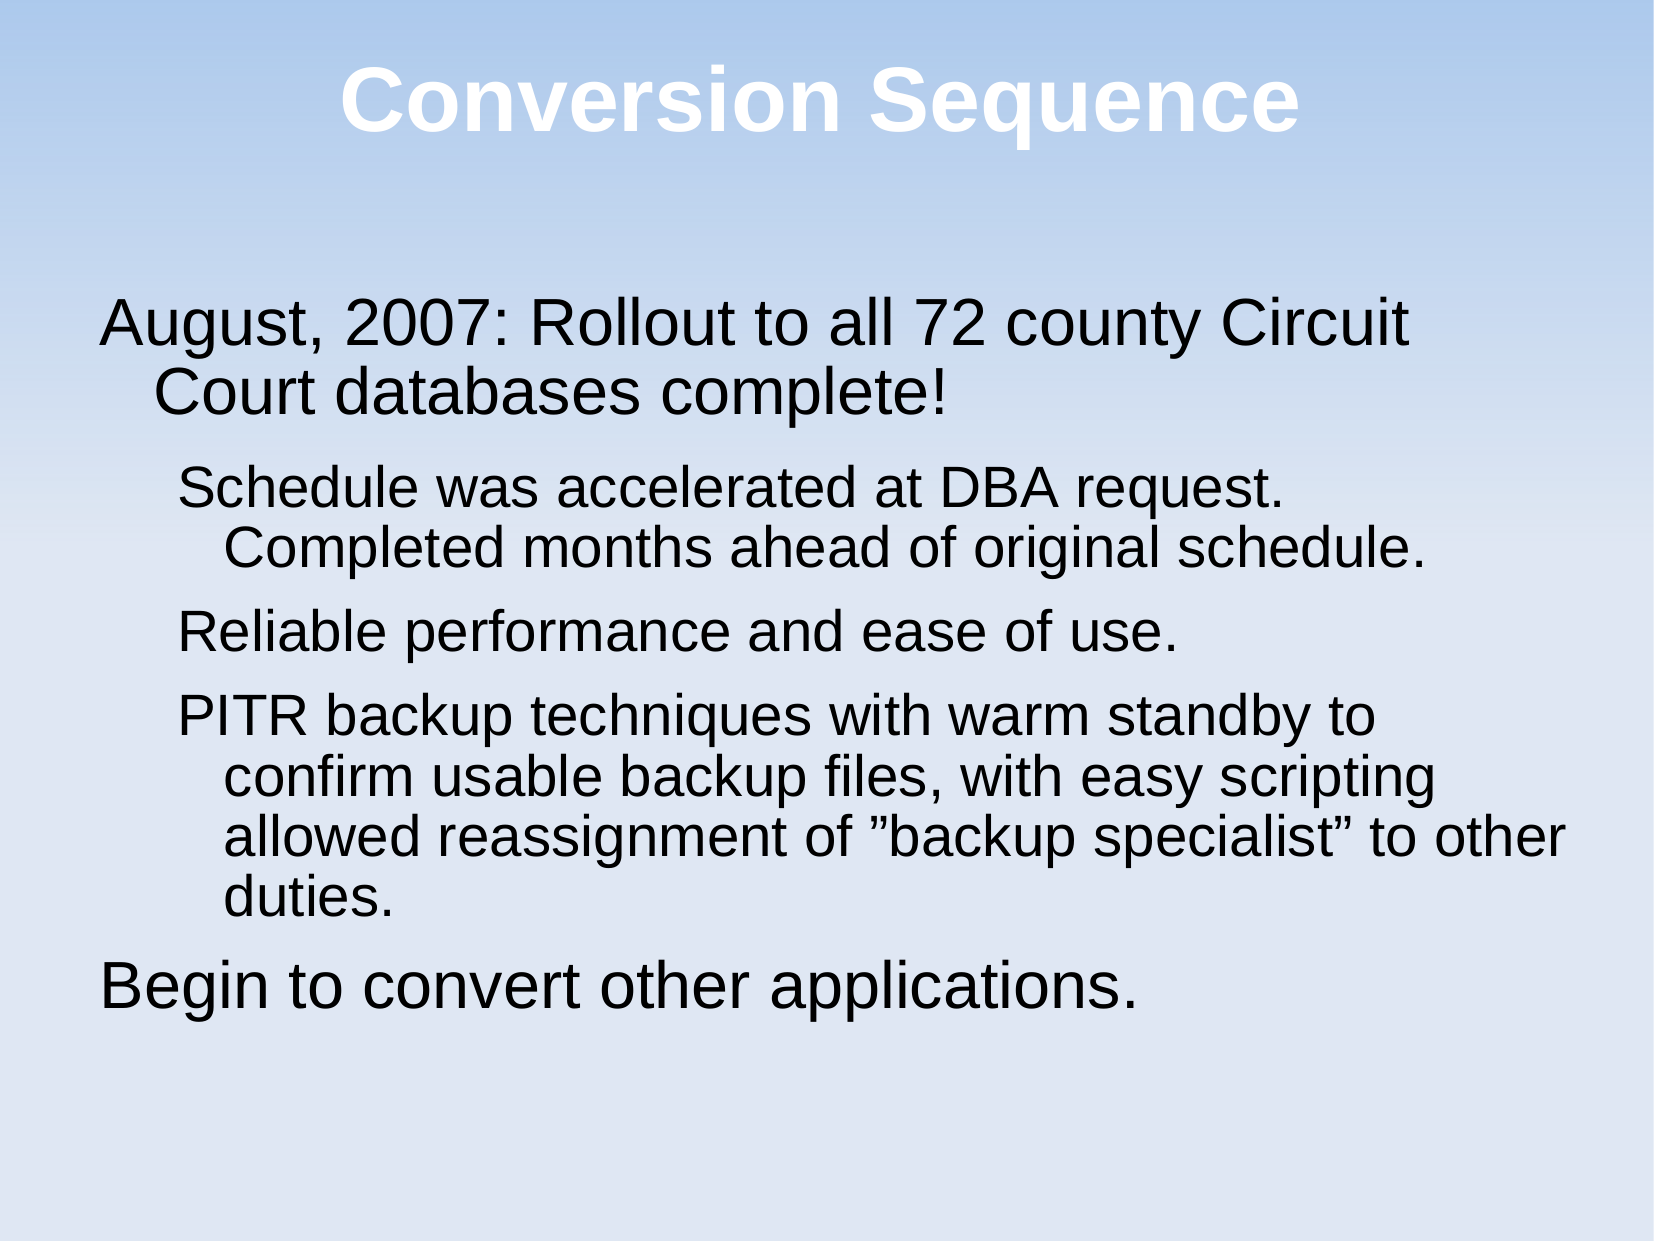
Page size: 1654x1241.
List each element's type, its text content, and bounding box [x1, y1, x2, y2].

title Conversion Sequence [76, 7, 1565, 200]
picture [0, 0, 1654, 1241]
list August, 2007: Rollout to all 72 county Circuit Court databases complete! Schedule was accelerated at DBA request. Completed months ahead of original schedule. Reliable performance and ease of use. PITR backup techniques with warm standby to confirm usable backup files, with easy scripting allowed reassignment of ”backup specialist” to other duties. Begin to convert other applications. [82, 290, 1571, 1094]
